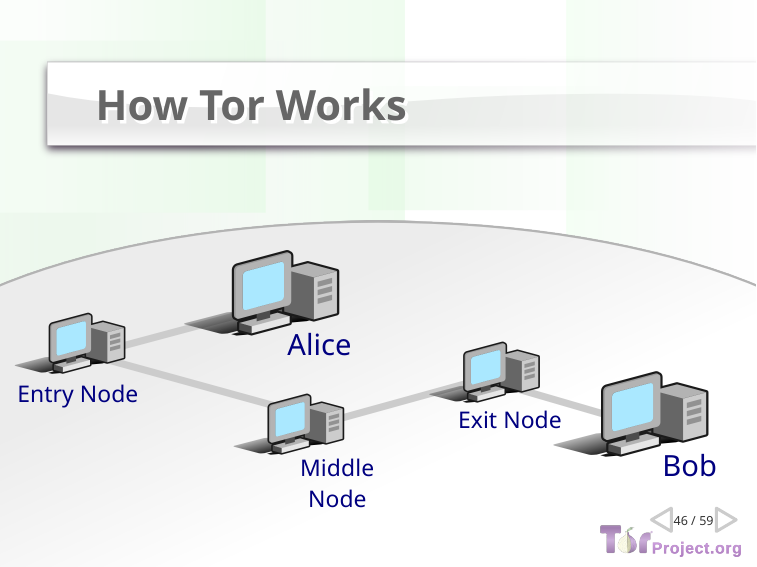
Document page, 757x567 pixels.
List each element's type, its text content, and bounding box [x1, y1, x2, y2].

text_box [716, 508, 737, 532]
text_box How Tor Works [80, 61, 417, 147]
text_box Alice [263, 317, 376, 370]
text_box Exit Node [426, 396, 595, 442]
text_box <number> / 59 [618, 504, 756, 555]
picture [0, 0, 757, 567]
text_box [651, 508, 672, 532]
text_box Entry Node [0, 370, 162, 416]
text_box Bob [633, 438, 747, 492]
text_box Middle Node [253, 444, 422, 490]
